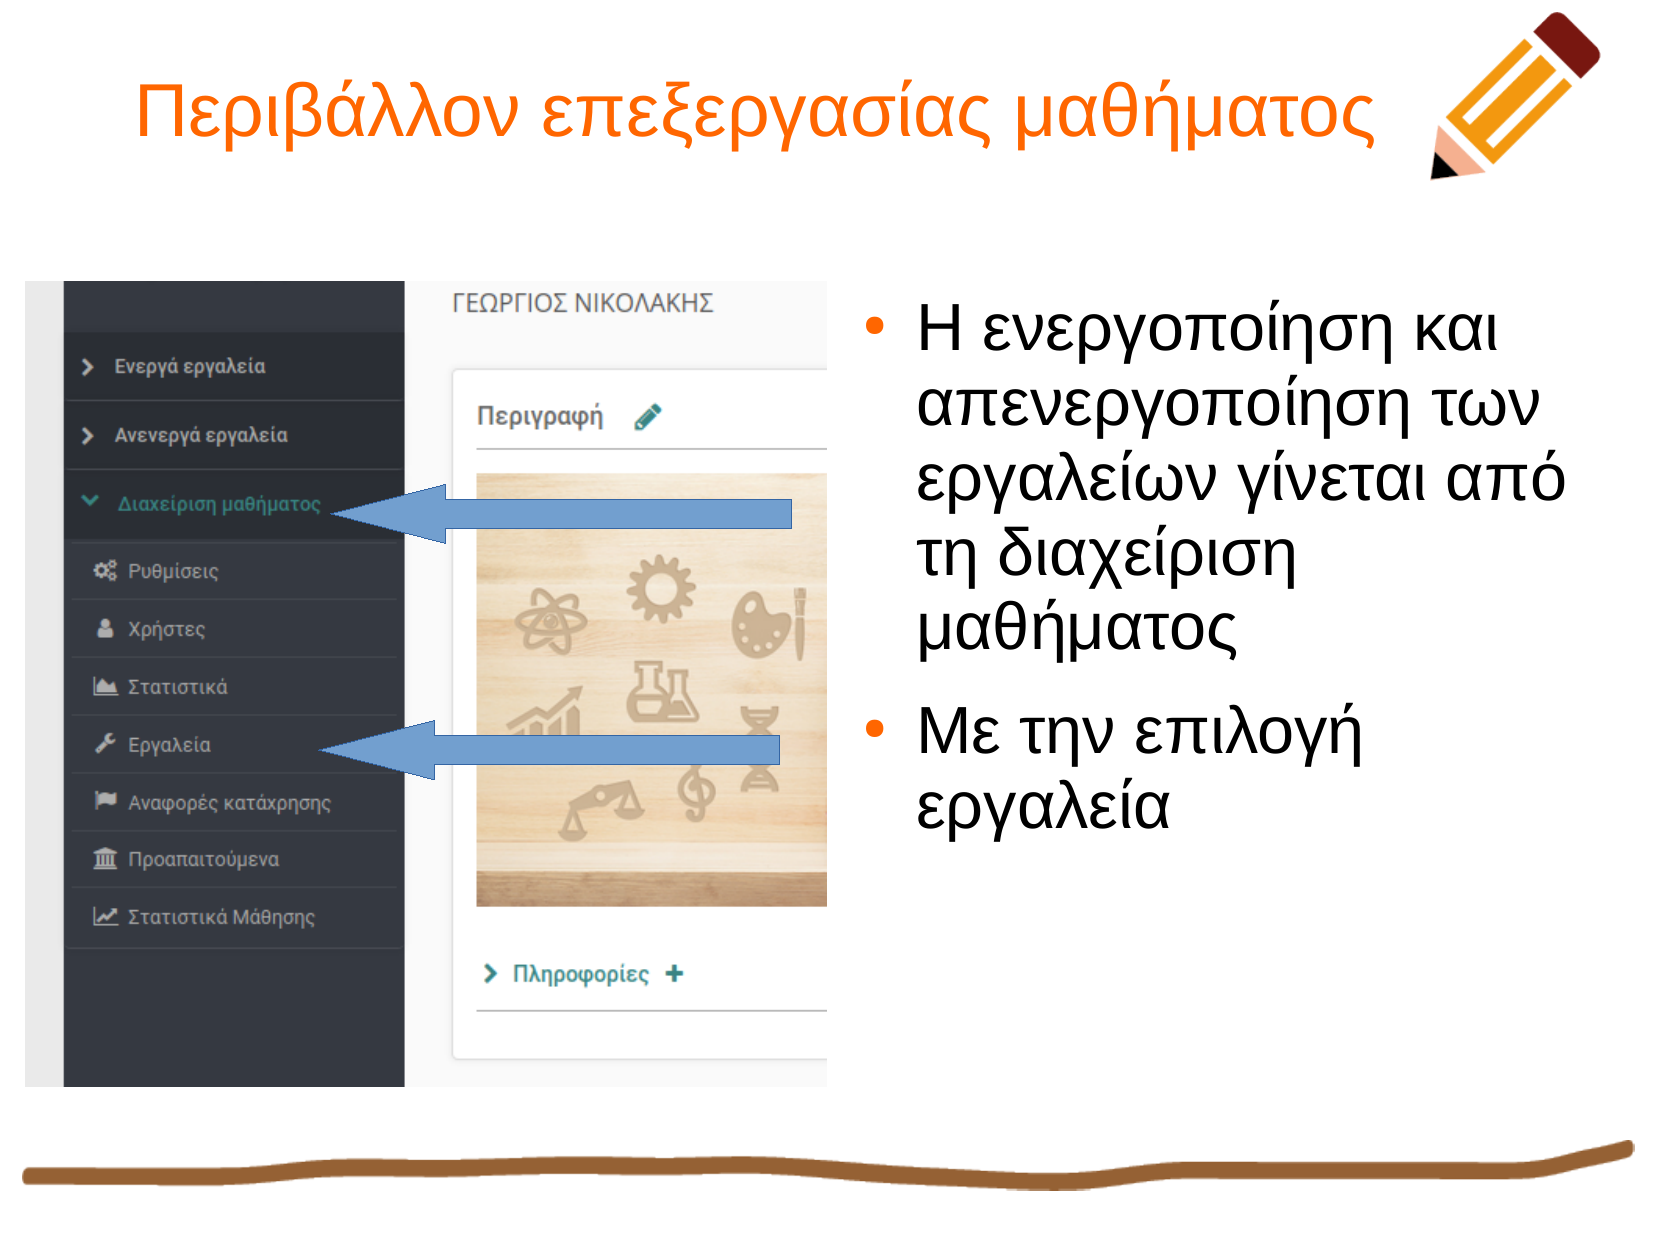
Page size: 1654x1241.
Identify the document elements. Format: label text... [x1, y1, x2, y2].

picture [25, 281, 827, 1087]
text_box [330, 484, 792, 544]
picture [1430, 12, 1601, 181]
title Περιβάλλον επεξεργασίας μαθήματος [82, 49, 1430, 172]
list Η ενεργοποίηση και απενεργοποίηση των εργαλείων γίνεται από τη διαχείριση μαθήματος Με την επιλογή εργαλεία [845, 290, 1572, 1122]
text_box [318, 720, 780, 780]
picture [22, 1140, 1635, 1191]
